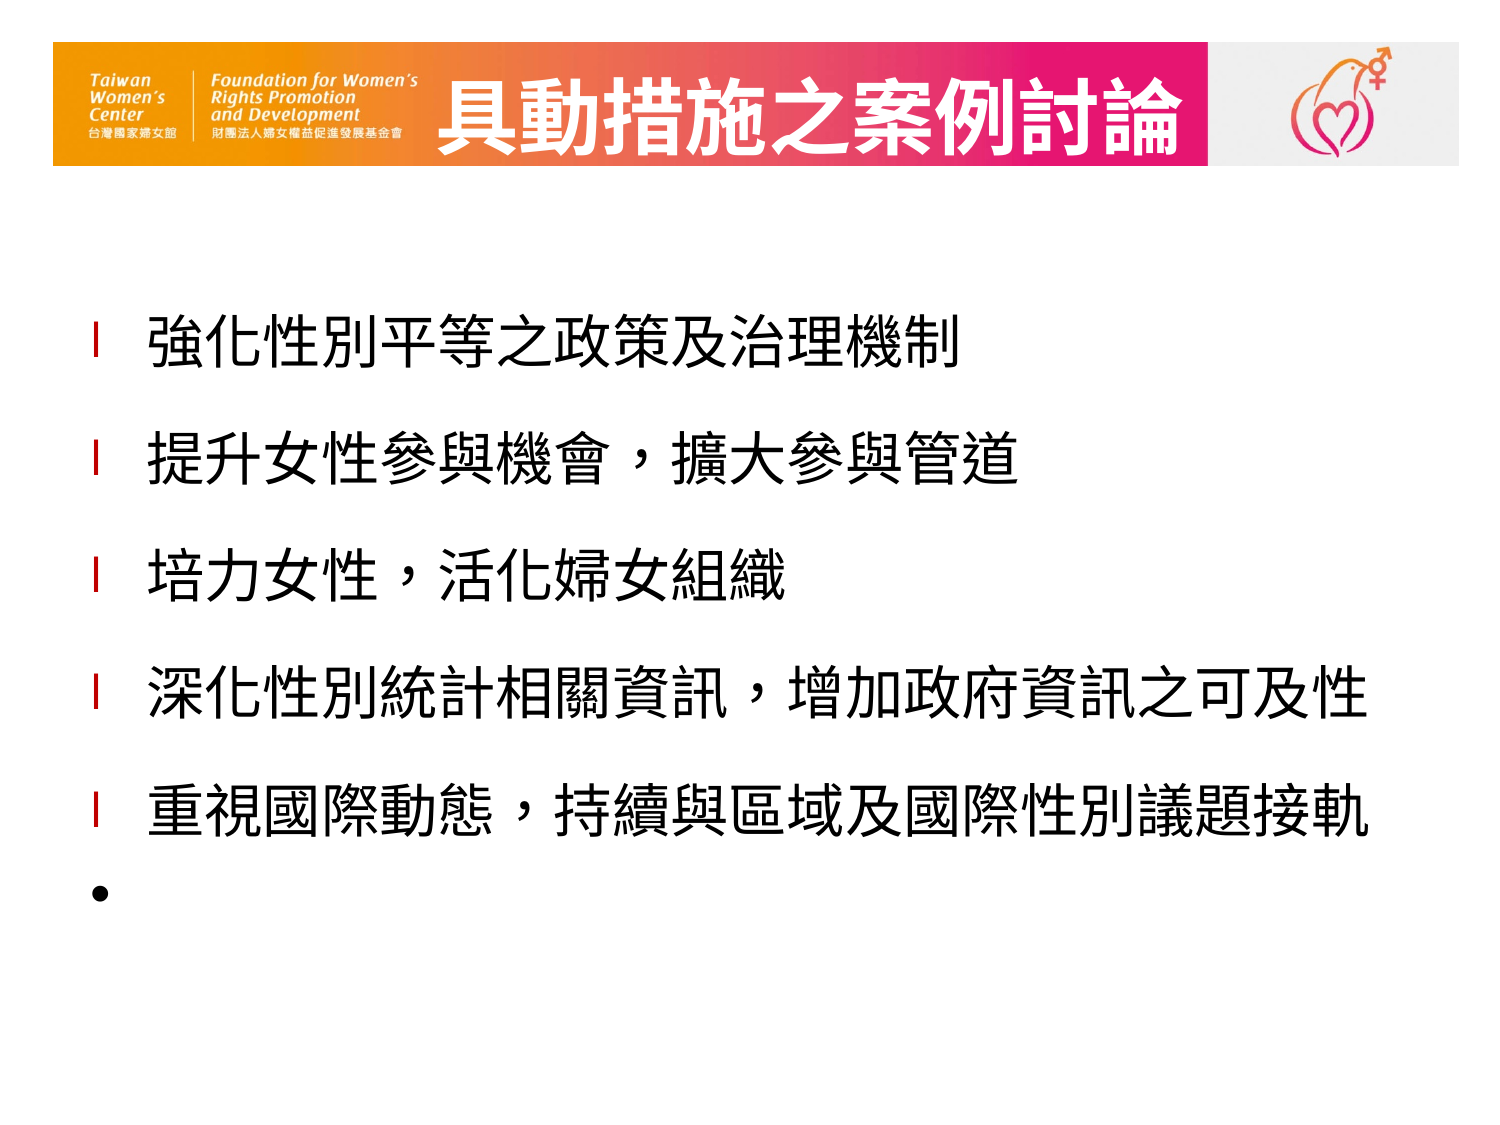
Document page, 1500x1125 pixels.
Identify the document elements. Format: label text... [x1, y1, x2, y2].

list 強化性別平等之政策及治理機制 提升女性參與機會，擴大參與管道 培力女性，活化婦女組織 深化性別統計相關資訊，增加政府資訊之可及性 重視國際動態，持續與區域及國際性別議題接軌 [75, 262, 1447, 1005]
title 具動措施之案例討論 [194, 45, 1426, 185]
